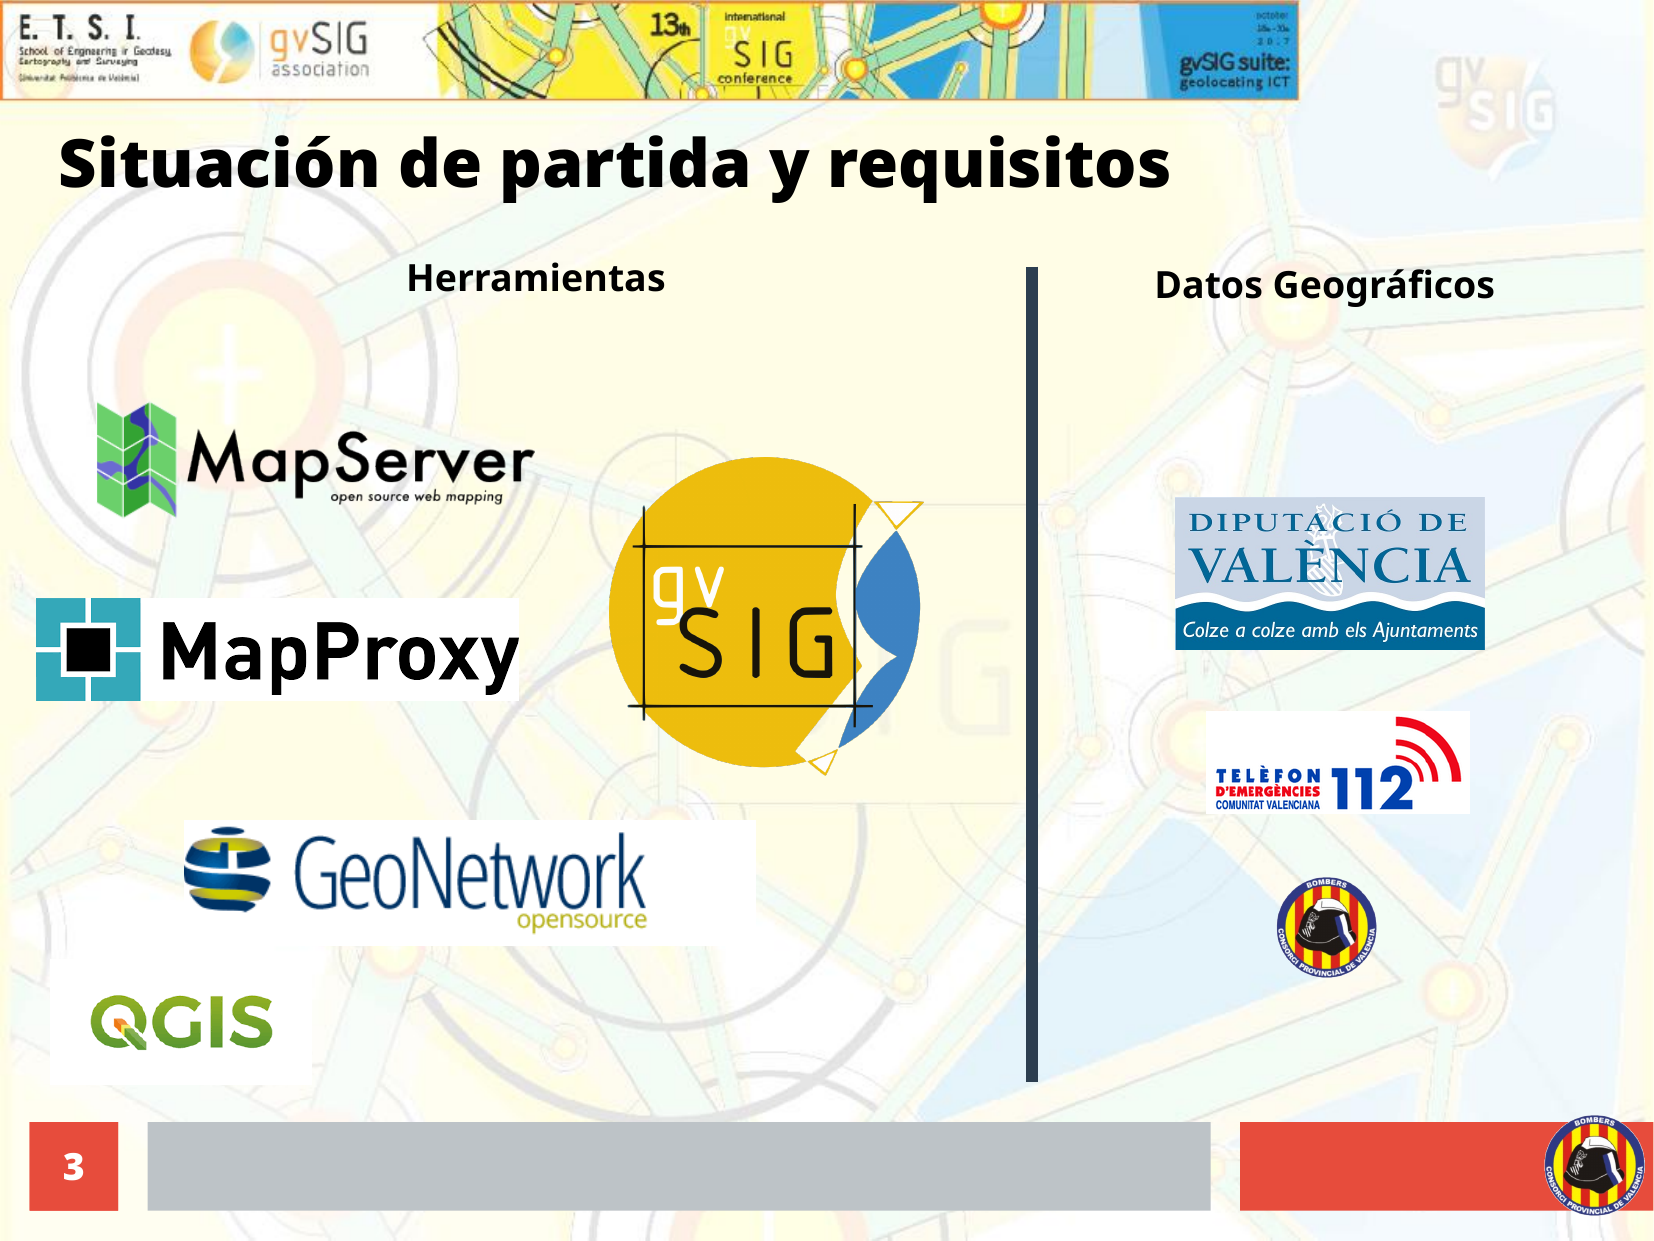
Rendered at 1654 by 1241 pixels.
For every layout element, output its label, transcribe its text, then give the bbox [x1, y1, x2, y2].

picture [0, 0, 1654, 1241]
text_box Datos Geográficos [1139, 250, 1556, 317]
title Situación de partida y requisitos [59, 59, 1595, 207]
text_box Herramientas [391, 243, 710, 310]
